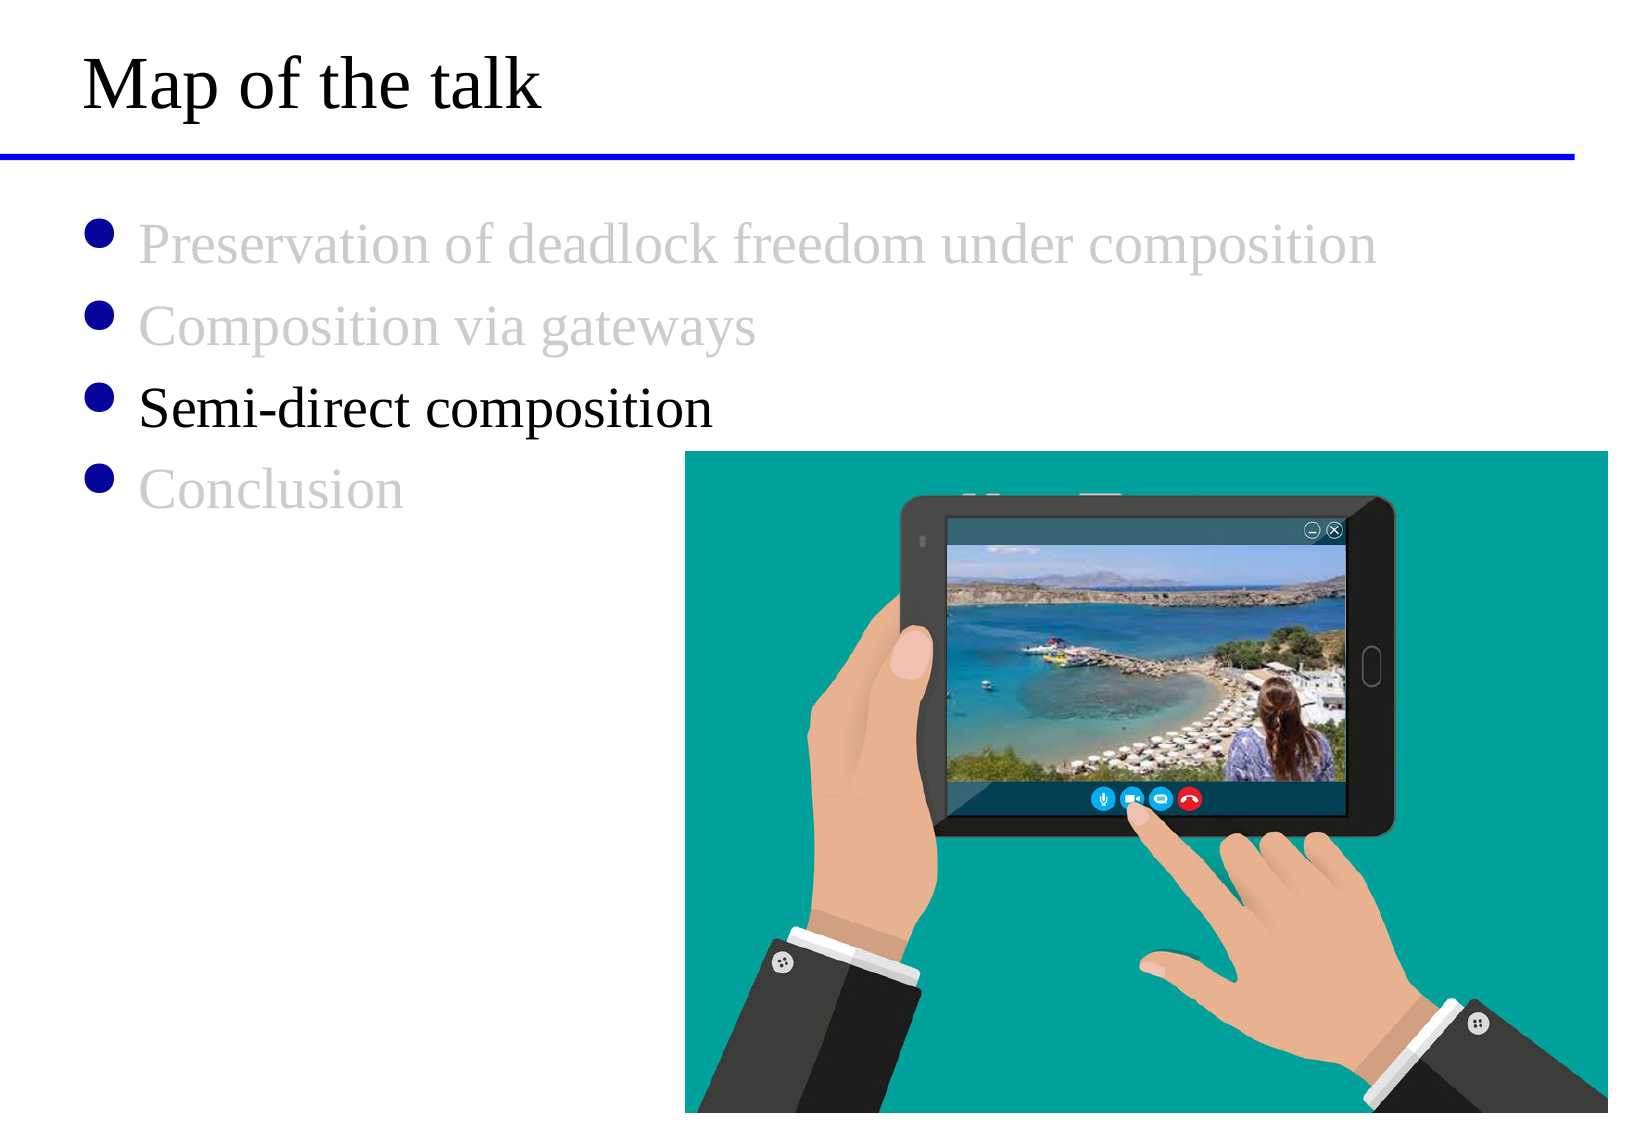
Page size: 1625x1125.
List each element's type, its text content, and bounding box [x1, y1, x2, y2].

list Preservation of deadlock freedom under composition Composition via gateways Semi-direct composition Conclusion [67, 198, 1478, 1061]
title Map of the talk [67, 27, 1544, 131]
picture [685, 451, 1608, 1113]
